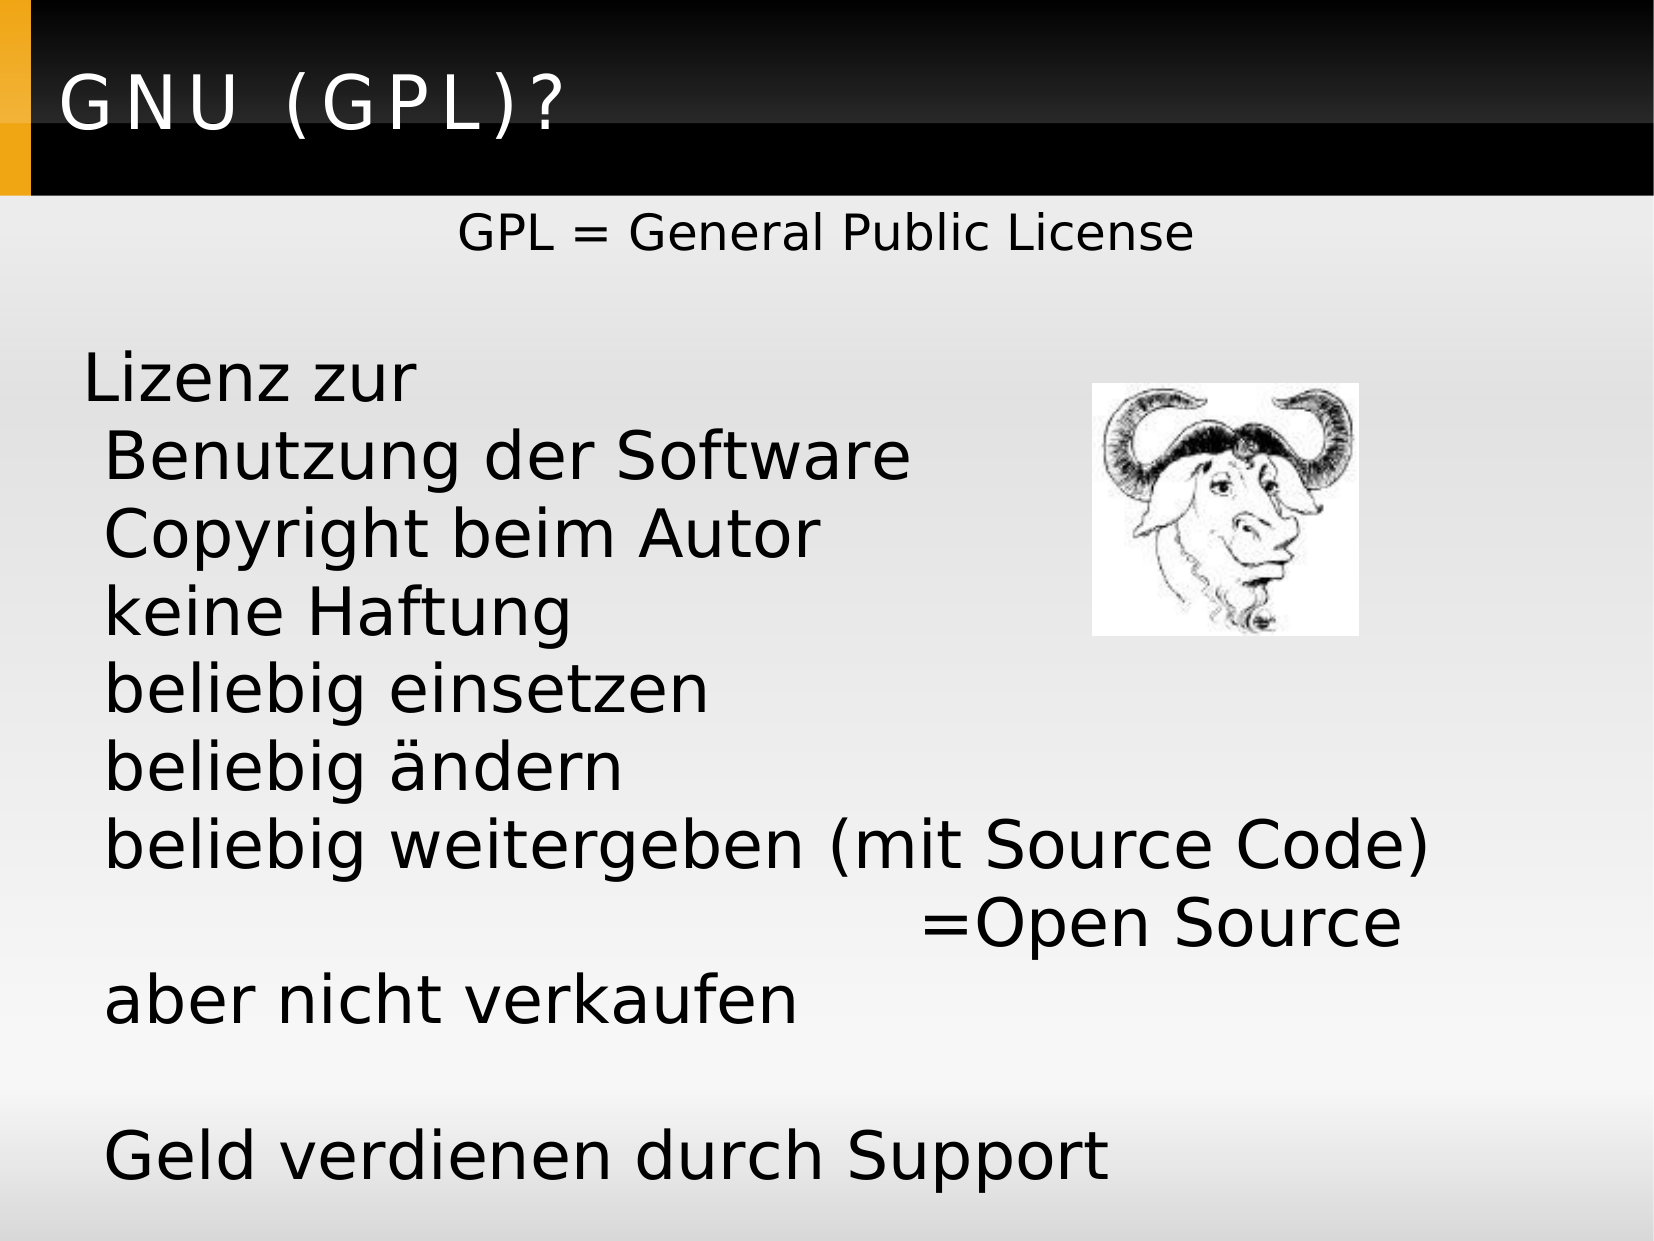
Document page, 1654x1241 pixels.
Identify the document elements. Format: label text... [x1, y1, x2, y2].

title GNU (GPL)? [59, 29, 1270, 178]
subtitle GPL = General Public License Lizenz zur Benutzung der Software Copyright beim Autor keine Haftung beliebig einsetzen beliebig ändern beliebig weitergeben (mit Source Code) =Open Source aber nicht verkaufen Geld verdienen durch Support [82, 203, 1571, 1196]
picture [0, 0, 1654, 1241]
